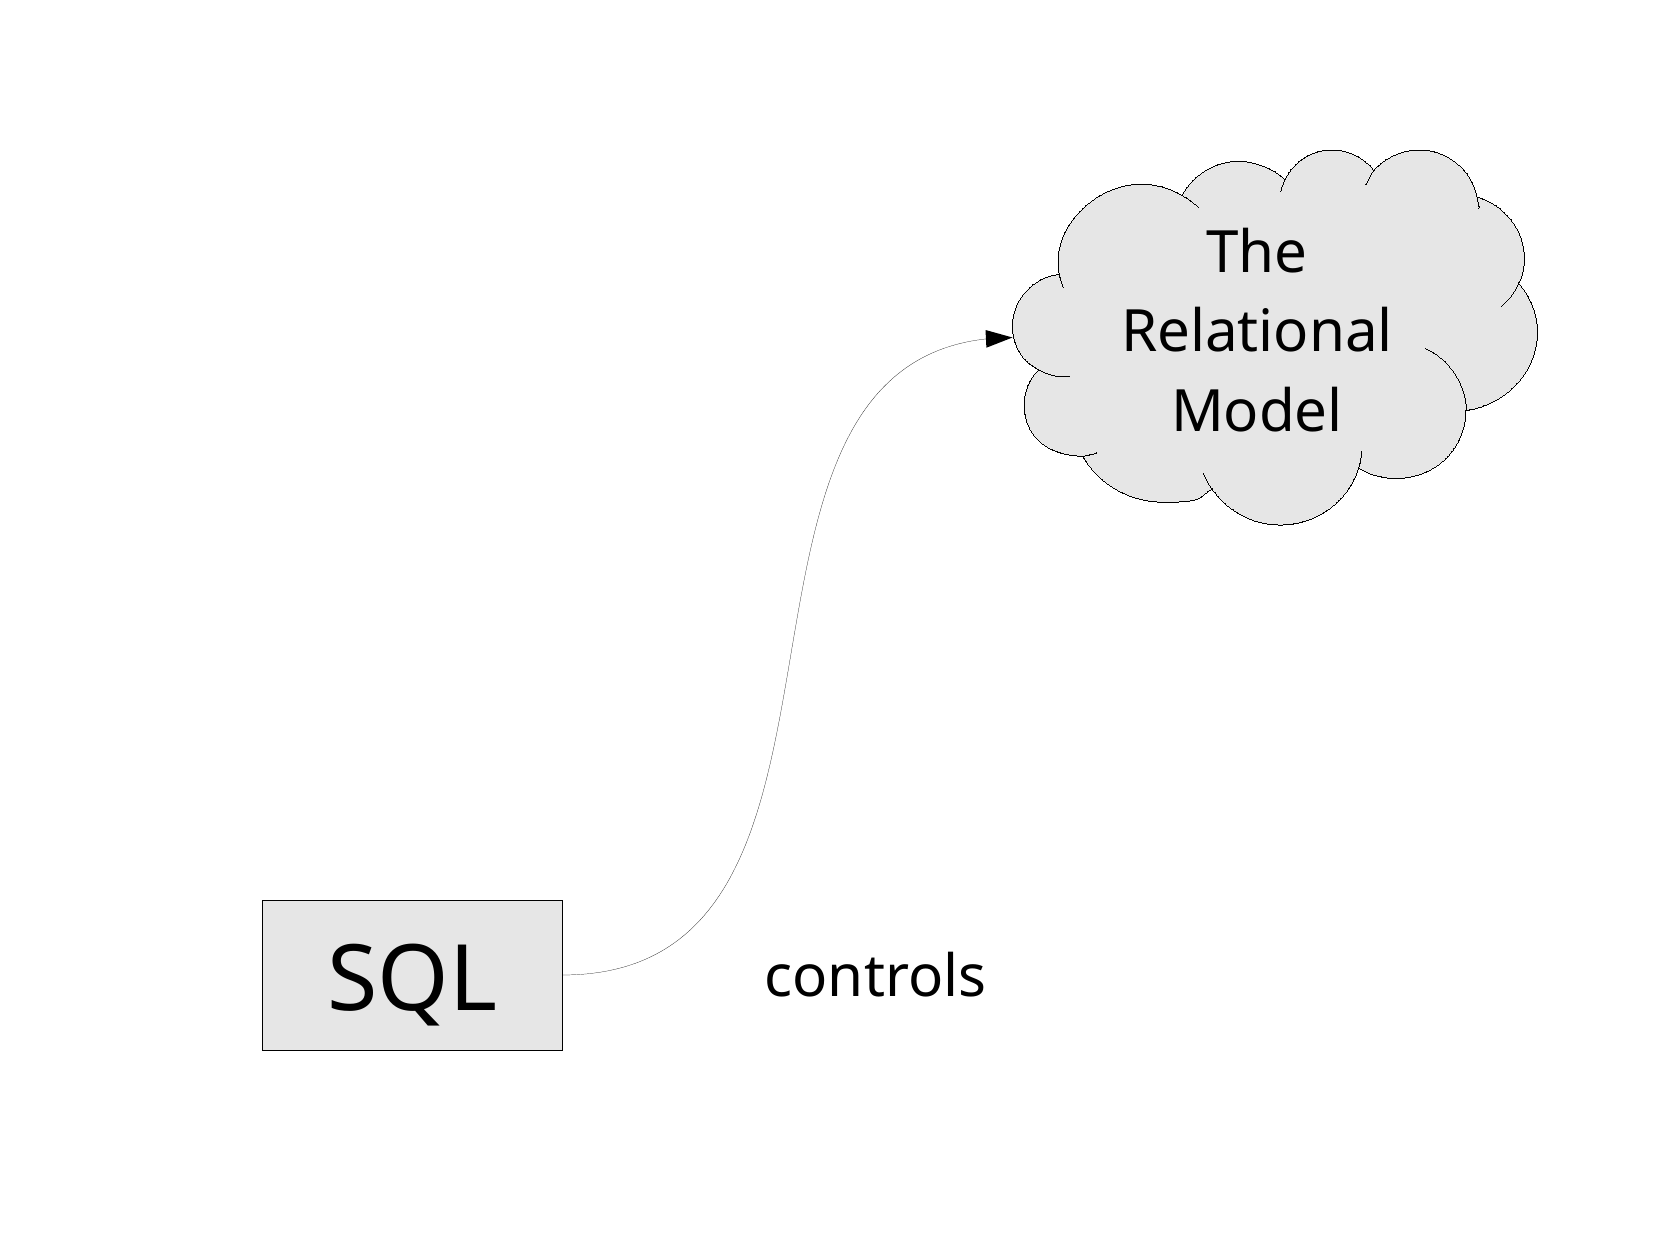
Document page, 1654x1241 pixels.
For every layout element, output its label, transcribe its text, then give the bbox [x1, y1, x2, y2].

text_box The Relational Model [1012, 150, 1538, 526]
text_box controls [750, 926, 1013, 1013]
text_box SQL [262, 900, 563, 1051]
